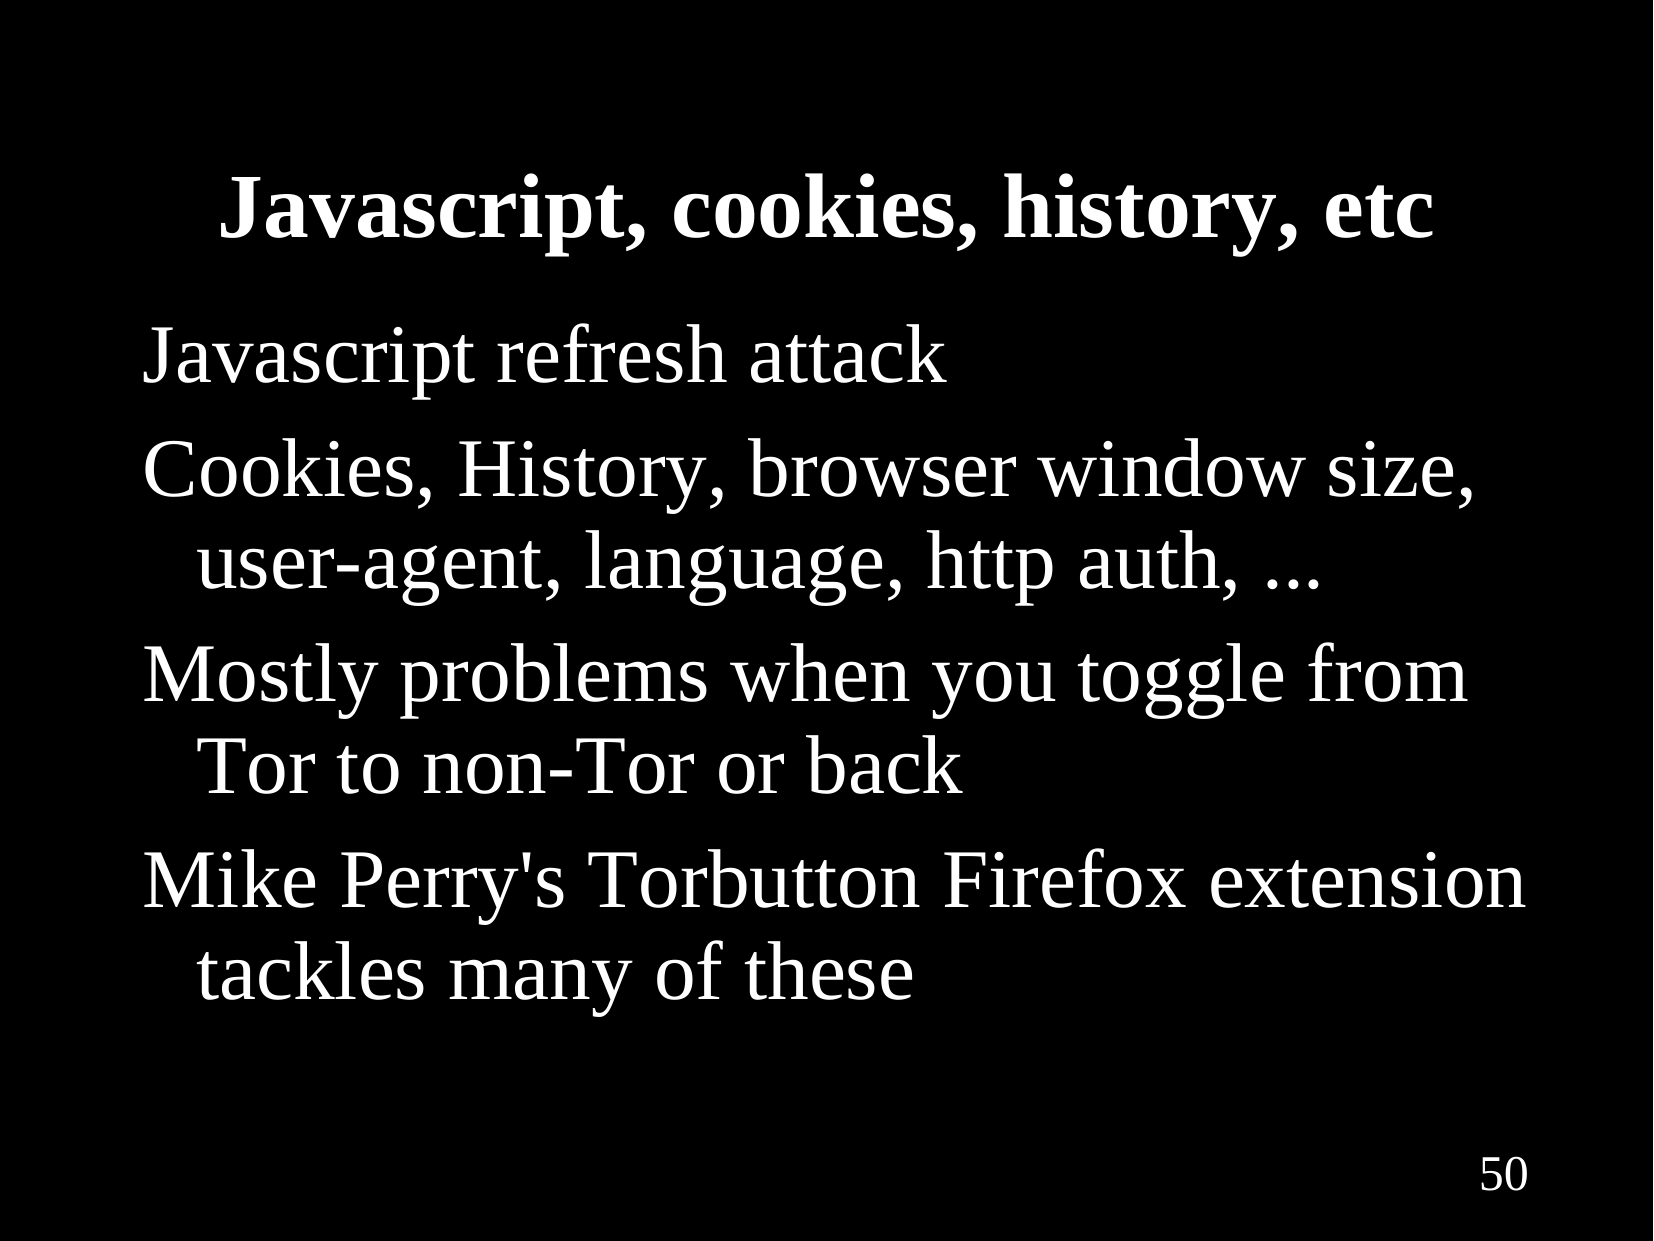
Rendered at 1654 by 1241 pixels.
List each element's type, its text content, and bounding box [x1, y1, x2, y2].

title Javascript, cookies, history, etc [121, 103, 1534, 311]
list Javascript refresh attack Cookies, History, browser window size, user-agent, language, http auth, ... Mostly problems when you toggle from Tor to non-Tor or back Mike Perry's Torbutton Firefox extension tackles many of these [125, 308, 1537, 1090]
